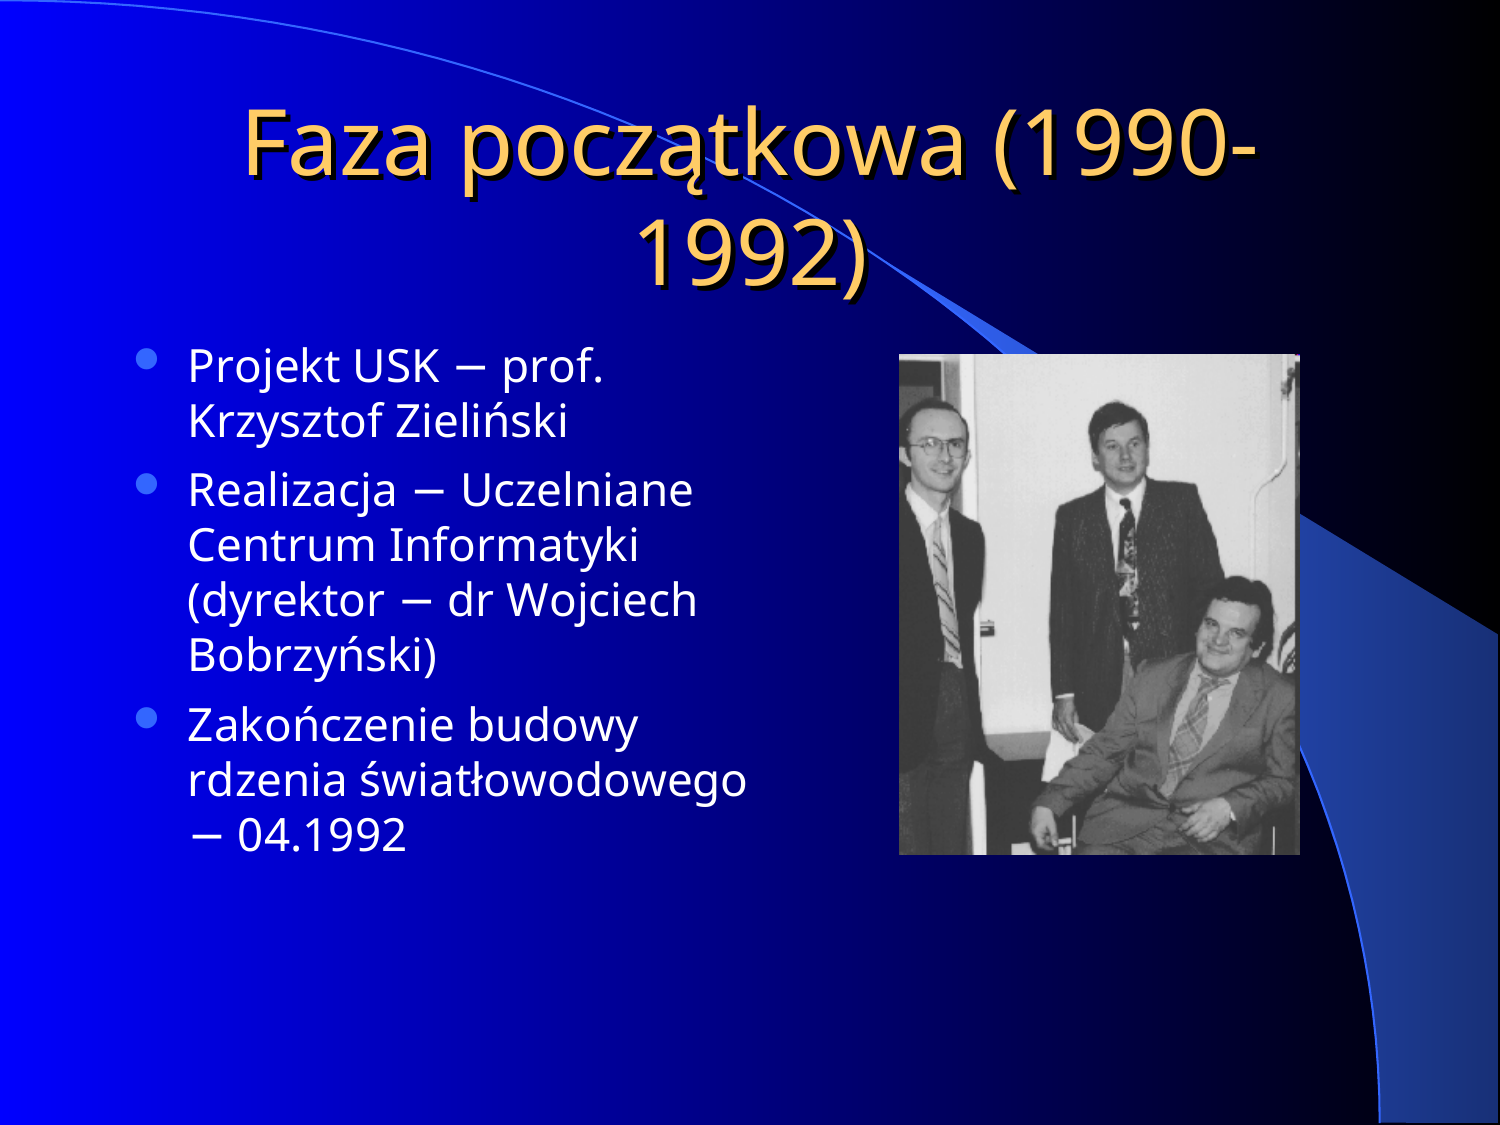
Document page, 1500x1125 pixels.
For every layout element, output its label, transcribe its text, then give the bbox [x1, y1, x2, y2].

picture [899, 354, 1300, 855]
title Faza początkowa (1990-1992) [112, 68, 1388, 320]
list Projekt USK − prof. Krzysztof Zieliński Realizacja − Uczelniane Centrum Informatyki (dyrektor − dr Wojciech Bobrzyński) Zakończenie budowy rdzenia światłowodowego − 04.1992 [118, 328, 798, 1004]
list [765, 324, 1388, 1000]
